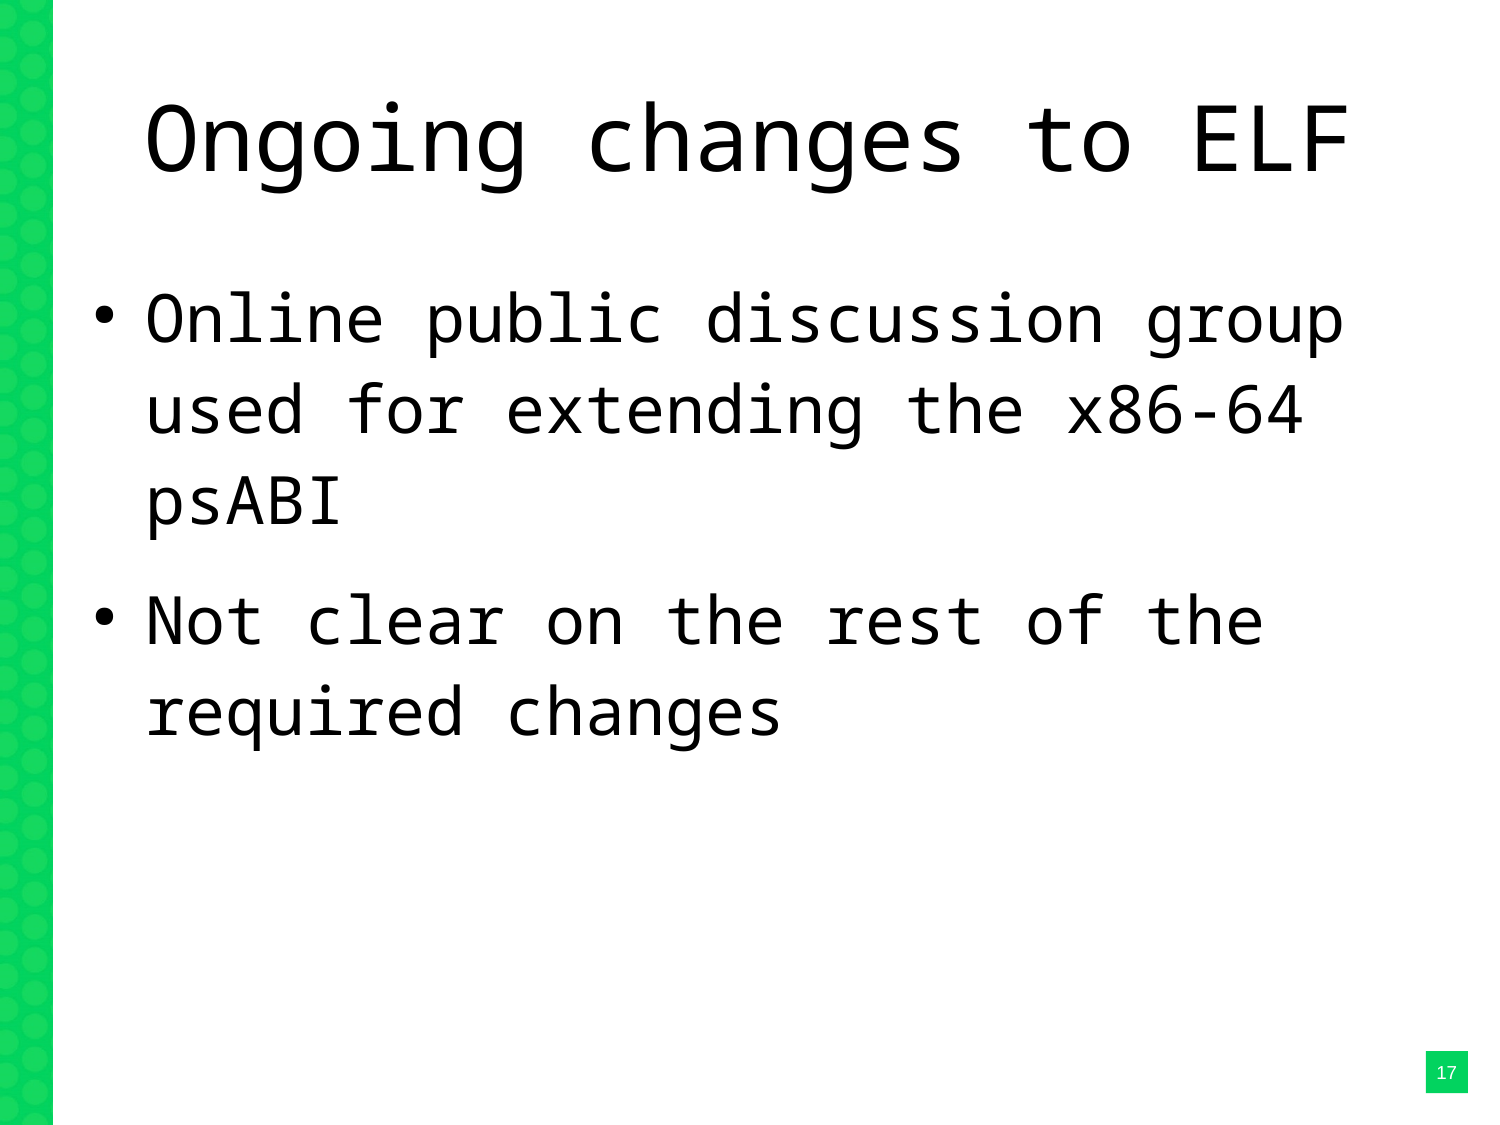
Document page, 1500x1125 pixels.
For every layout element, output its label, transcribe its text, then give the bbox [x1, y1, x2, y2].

text_box <number> [1425, 1051, 1468, 1094]
picture [0, 0, 53, 1125]
list Online public discussion group used for extending the x86-64 psABI Not clear on the rest of the required changes [75, 271, 1426, 924]
title Ongoing changes to ELF [75, 42, 1426, 229]
